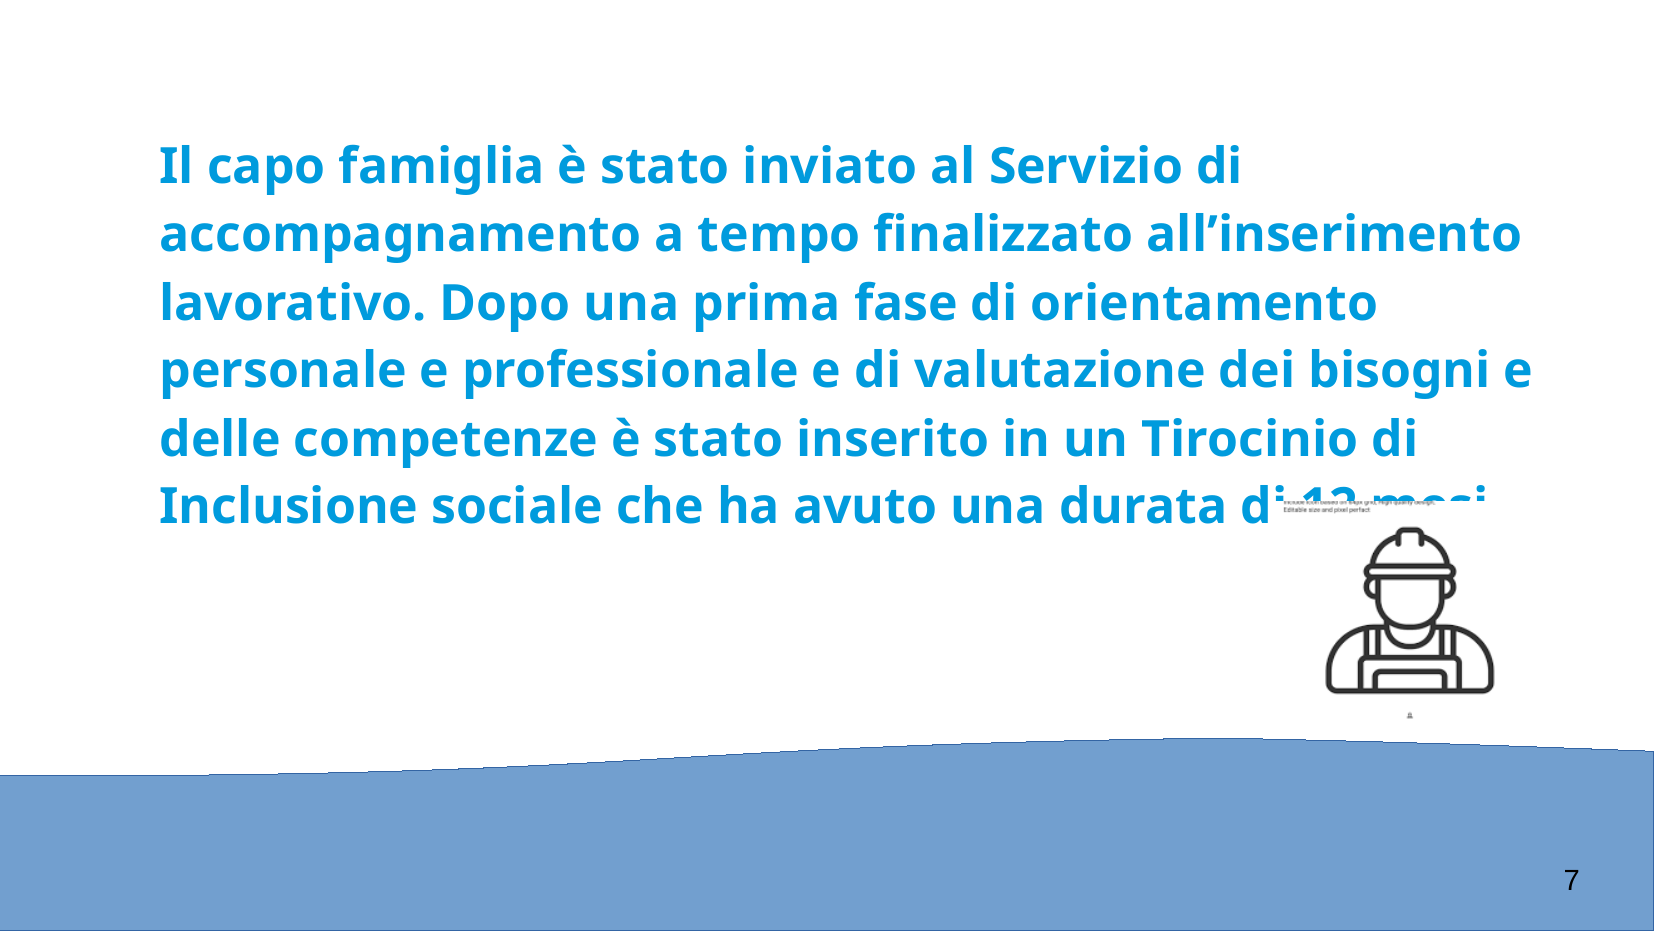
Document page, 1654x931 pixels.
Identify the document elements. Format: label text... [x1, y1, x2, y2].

list Il capo famiglia è stato inviato al Servizio di accompagnamento a tempo finalizzato all’inserimento lavorativo. Dopo una prima fase di orientamento personale e professionale e di valutazione dei bisogni e delle competenze è stato inserito in un Tirocinio di Inclusione sociale che ha avuto una durata di 12 mesi. [88, 40, 1595, 629]
picture [1269, 501, 1551, 733]
